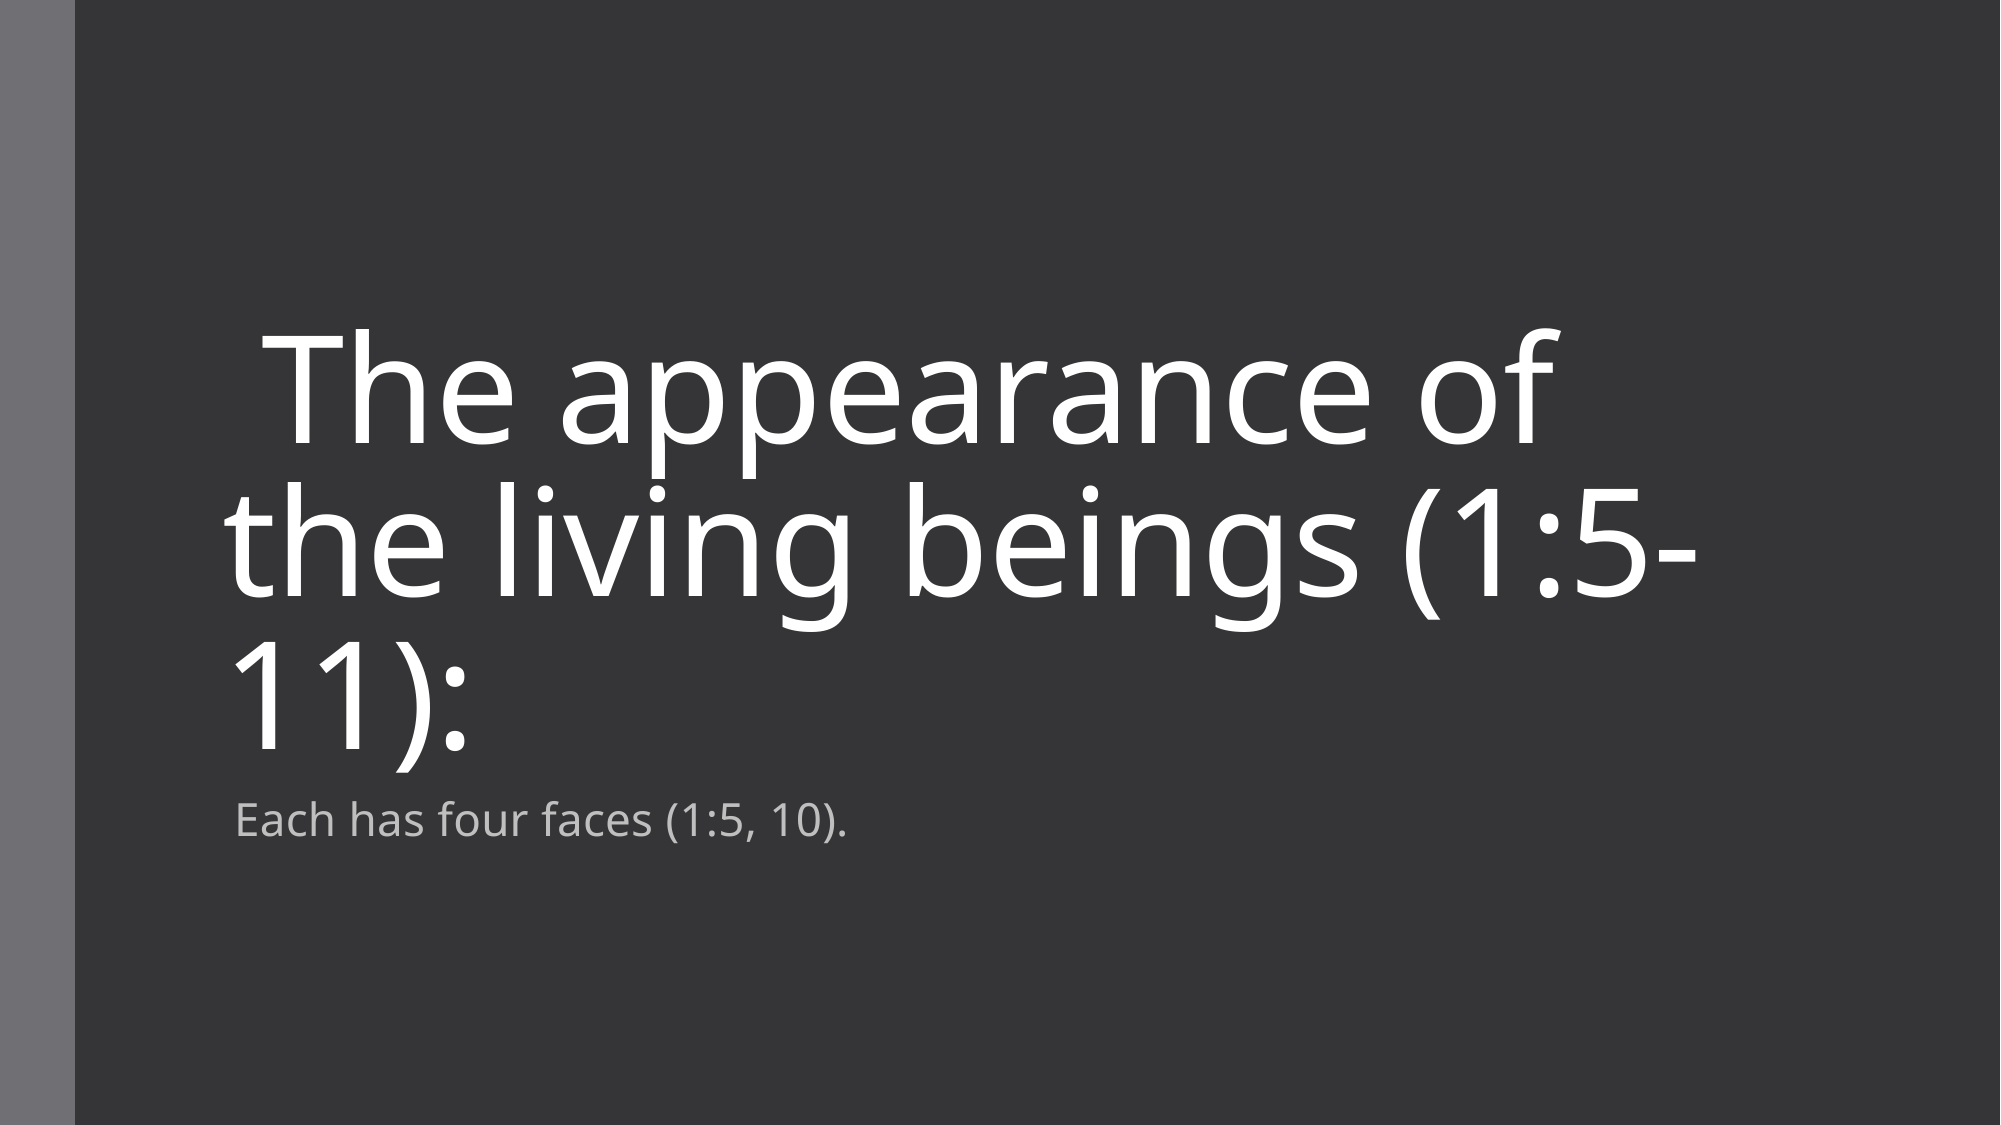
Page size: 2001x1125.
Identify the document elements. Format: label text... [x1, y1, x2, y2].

title The appearance of the living beings (1:5-11): [206, 124, 1752, 787]
subtitle Each has four faces (1:5, 10). [206, 787, 1752, 1066]
